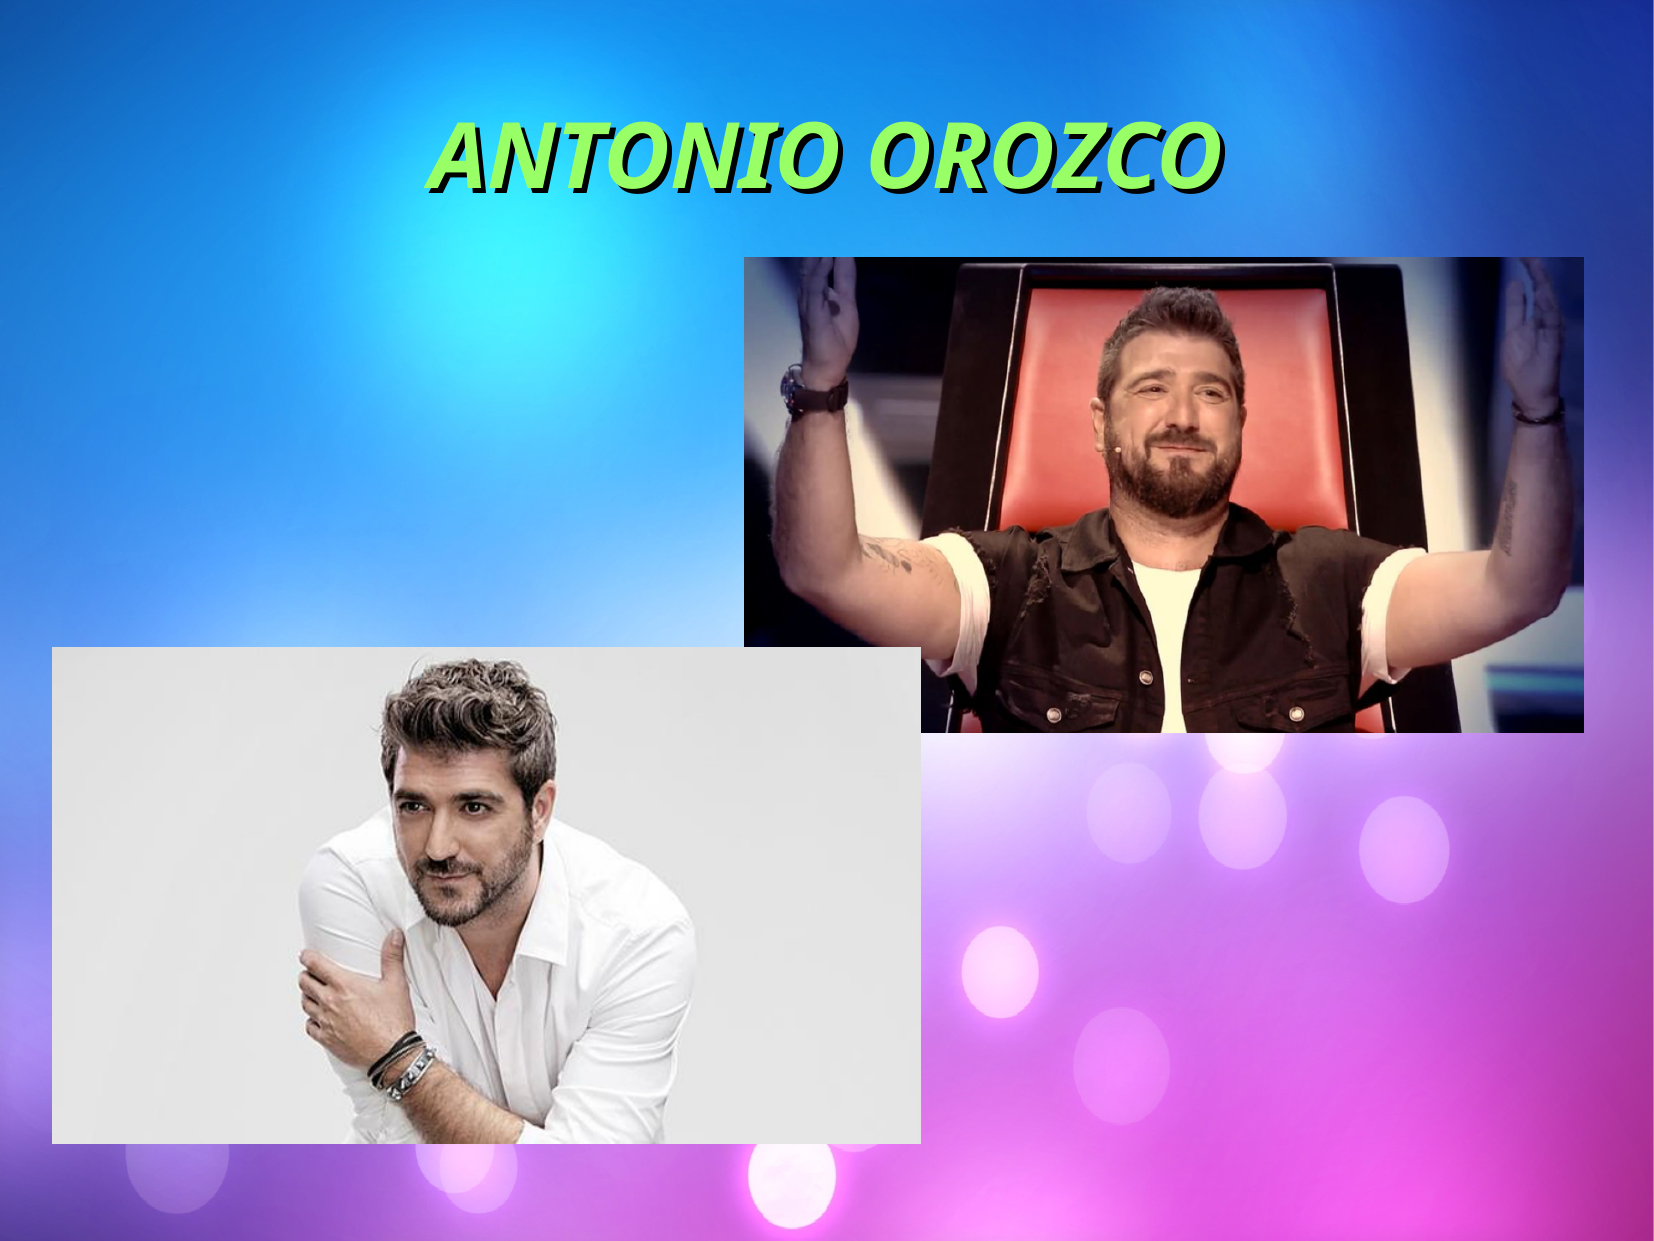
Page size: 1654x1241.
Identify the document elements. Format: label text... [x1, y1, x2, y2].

title ANTONIO OROZCO [82, 49, 1571, 257]
picture [0, 0, 1654, 1241]
